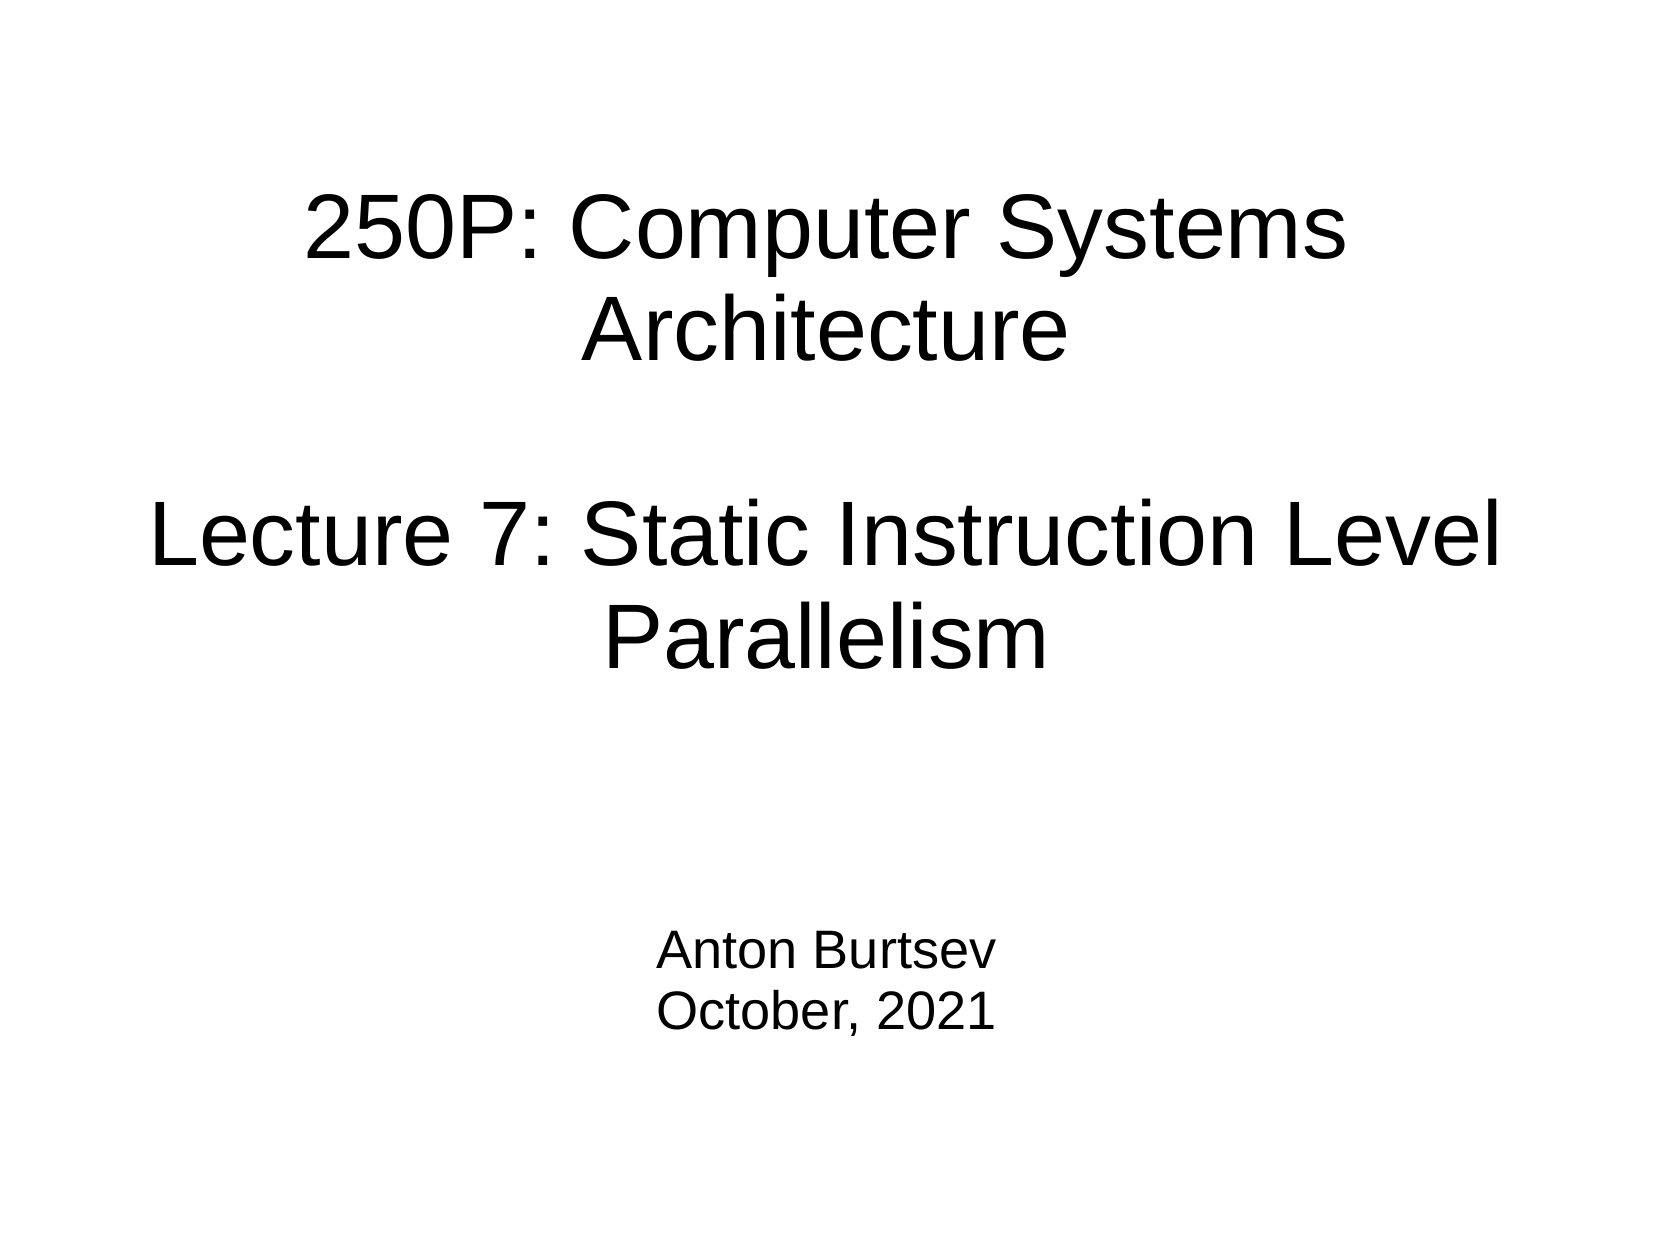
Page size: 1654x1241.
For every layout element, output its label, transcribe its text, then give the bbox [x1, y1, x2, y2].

title 250P: Computer Systems Architecture Lecture 7: Static Instruction Level Parallelism [82, 113, 1571, 637]
subtitle Anton Burtsev October, 2021 [82, 637, 1571, 1109]
